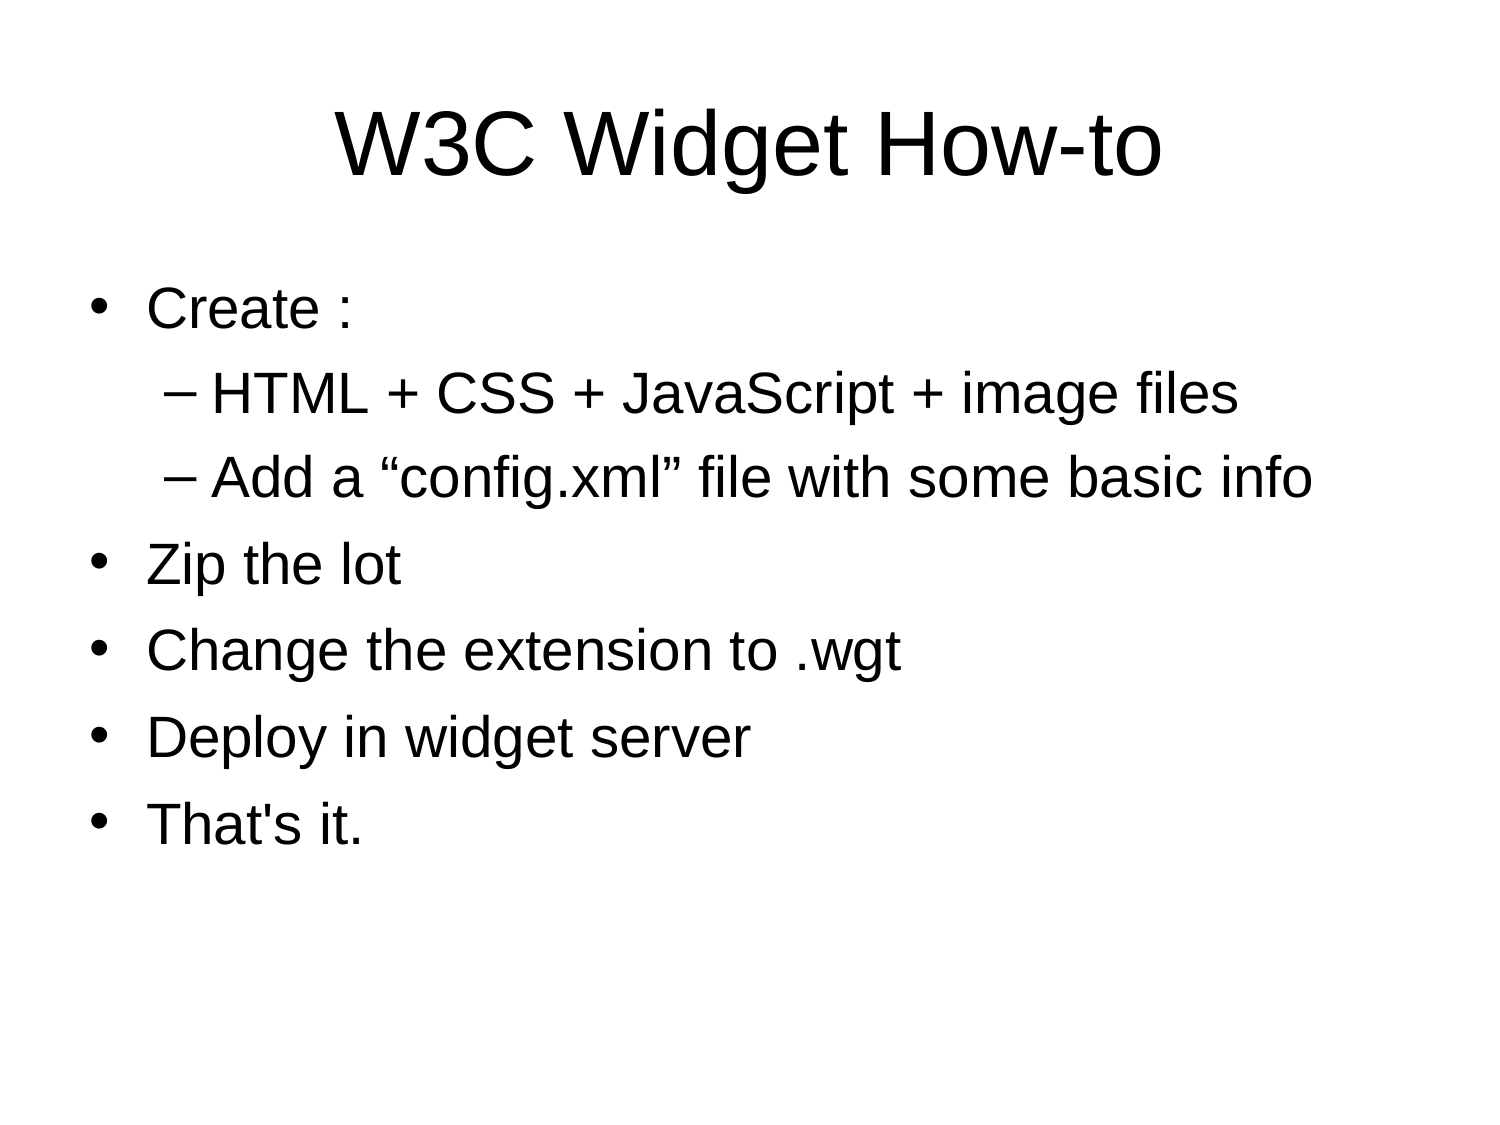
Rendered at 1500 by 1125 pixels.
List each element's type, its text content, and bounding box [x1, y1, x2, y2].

list Create : HTML + CSS + JavaScript + image files Add a “config.xml” file with some basic info Zip the lot Change the extension to .wgt Deploy in widget server That's it. [75, 262, 1426, 1006]
title W3C Widget How-to [75, 44, 1426, 233]
